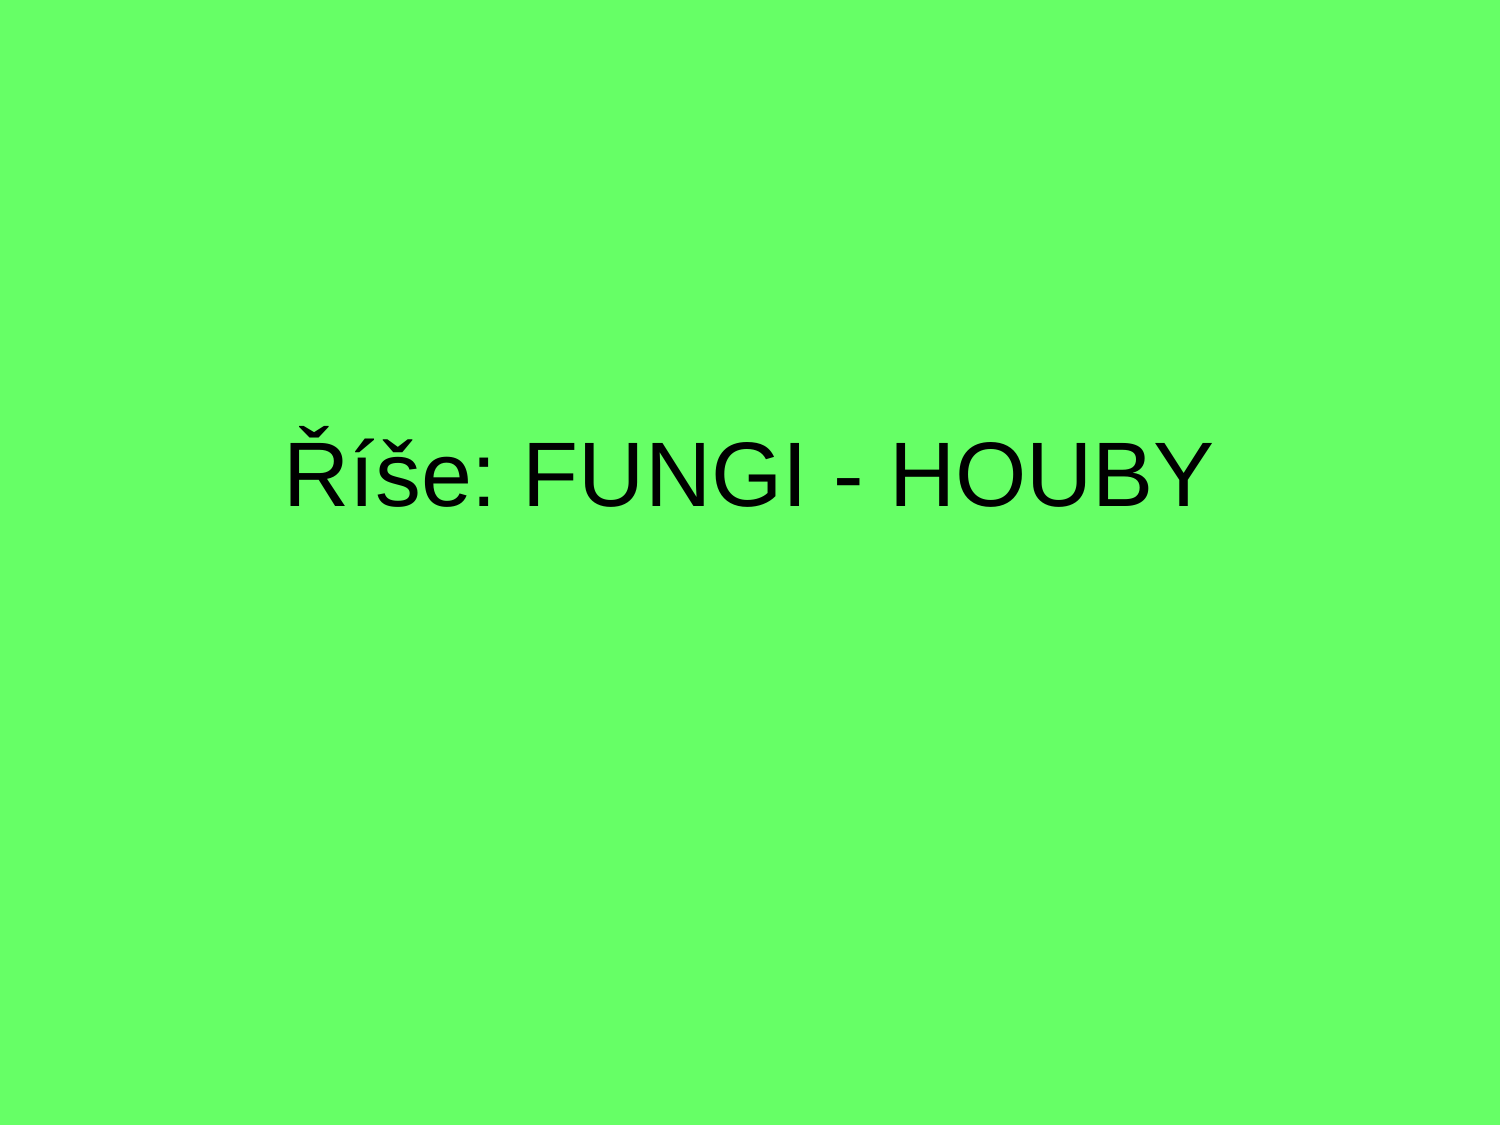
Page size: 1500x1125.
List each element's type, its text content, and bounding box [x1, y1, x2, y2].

title Říše: FUNGI - HOUBY [112, 349, 1388, 591]
